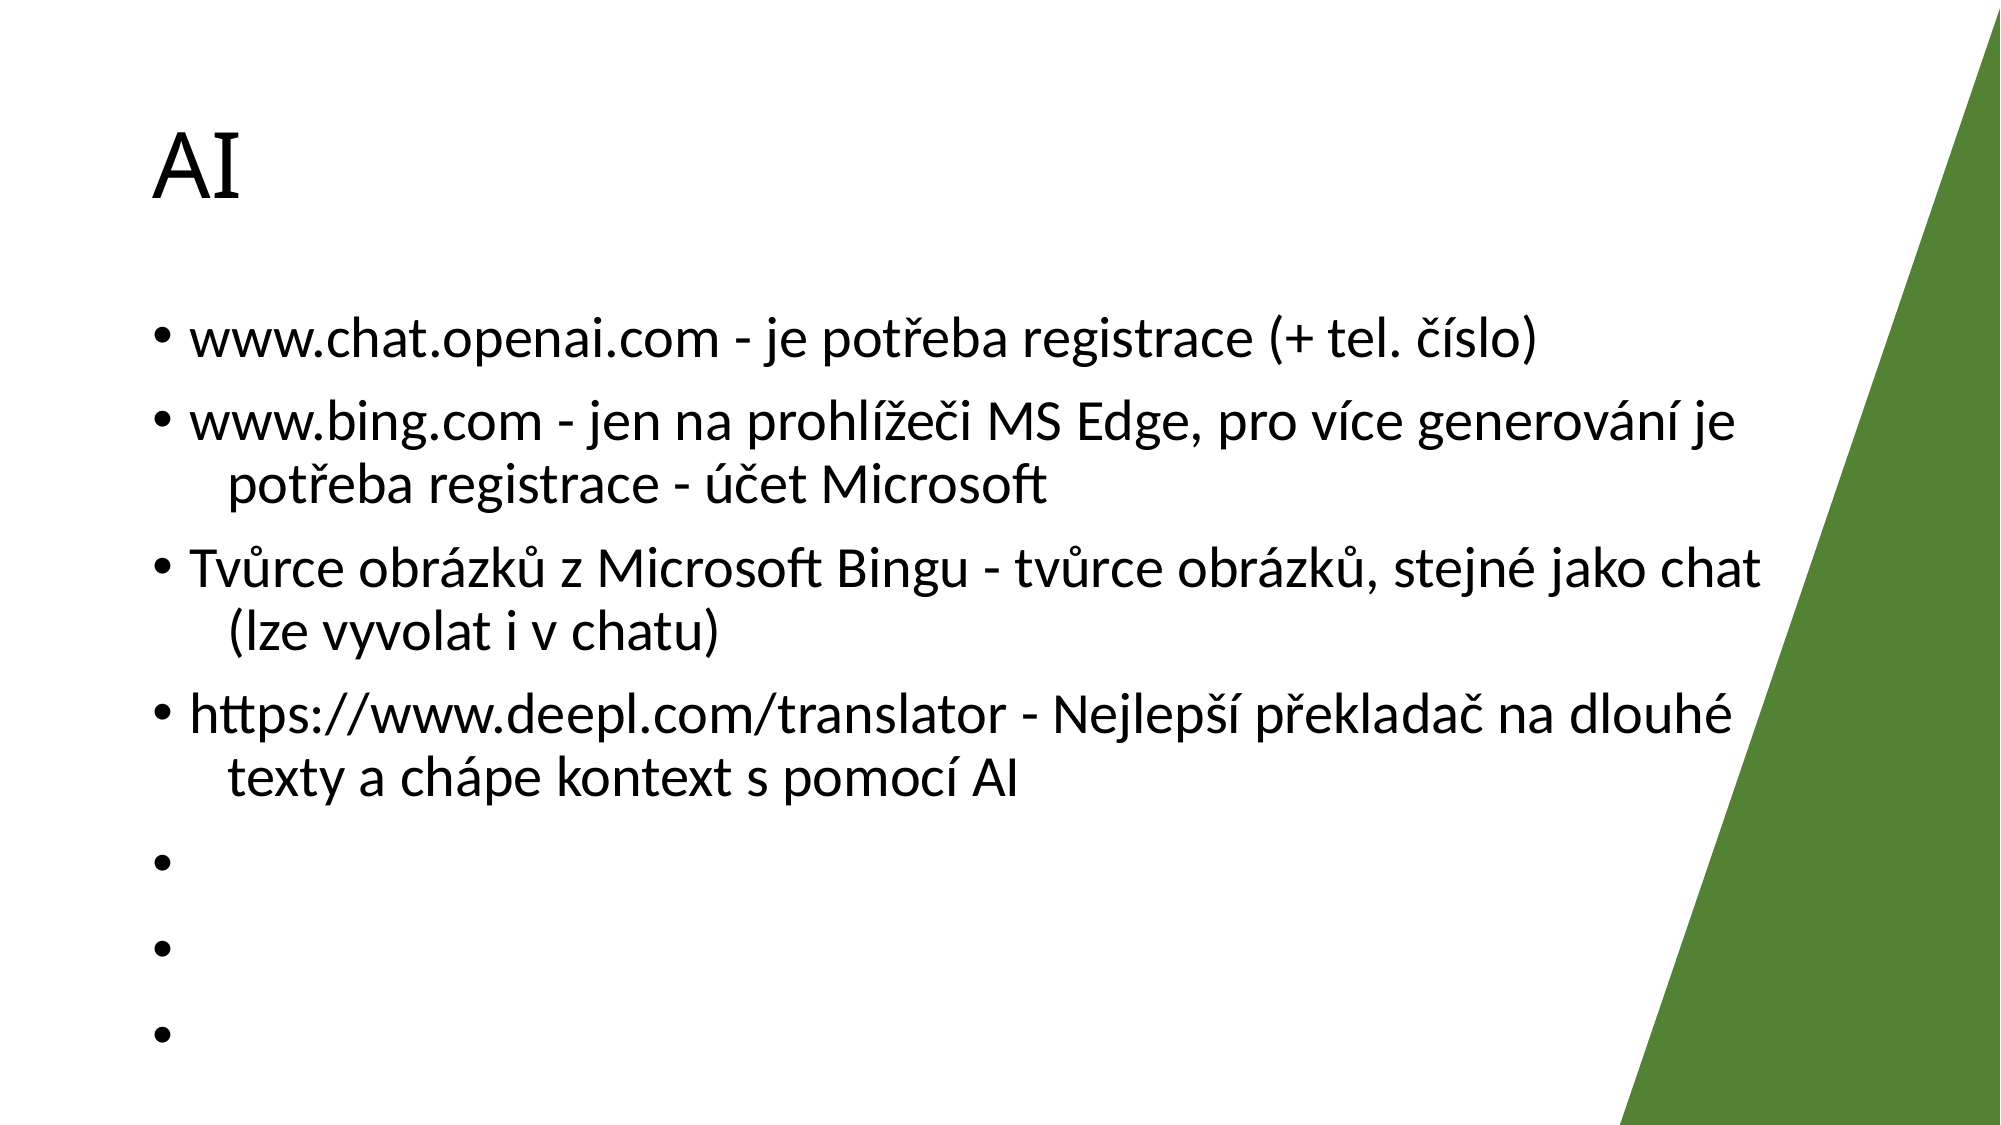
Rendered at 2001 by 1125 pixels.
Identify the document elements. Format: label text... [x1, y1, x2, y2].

title AI [137, 59, 1863, 278]
list www.chat.openai.com - je potřeba registrace (+ tel. číslo) www.bing.com - jen na prohlížeči MS Edge, pro více generování je potřeba registrace - účet Microsoft Tvůrce obrázků z Microsoft Bingu - tvůrce obrázků, stejné jako chat (lze vyvolat i v chatu) https://www.deepl.com/translator - Nejlepší překladač na dlouhé texty a chápe kontext s pomocí AI [137, 299, 1863, 1014]
text_box [1620, 11, 2000, 1125]
